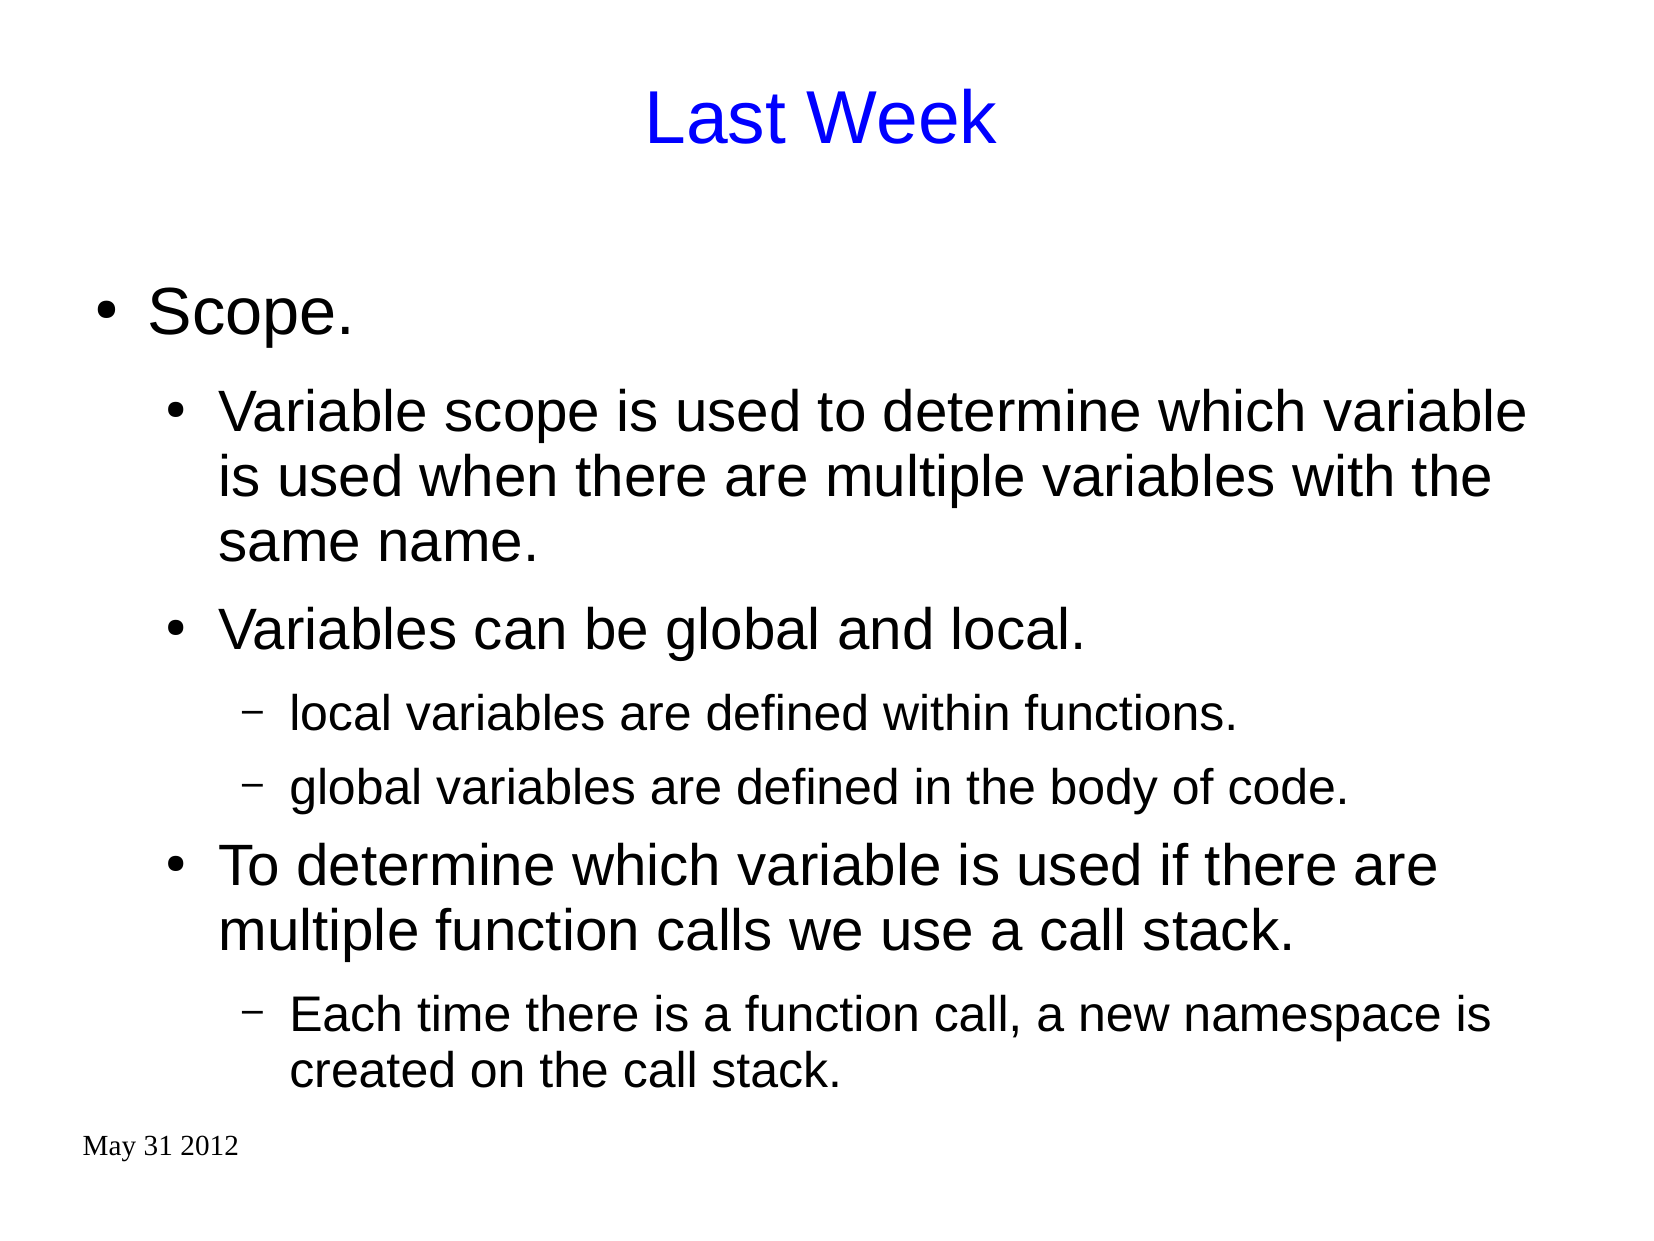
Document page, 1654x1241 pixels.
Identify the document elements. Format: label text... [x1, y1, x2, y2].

title Last Week [76, 58, 1565, 178]
list Scope. Variable scope is used to determine which variable is used when there are multiple variables with the same name. Variables can be global and local. local variables are defined within functions. global variables are defined in the body of code. To determine which variable is used if there are multiple function calls we use a call stack. Each time there is a function call, a new namespace is created on the call stack. [76, 274, 1565, 1098]
